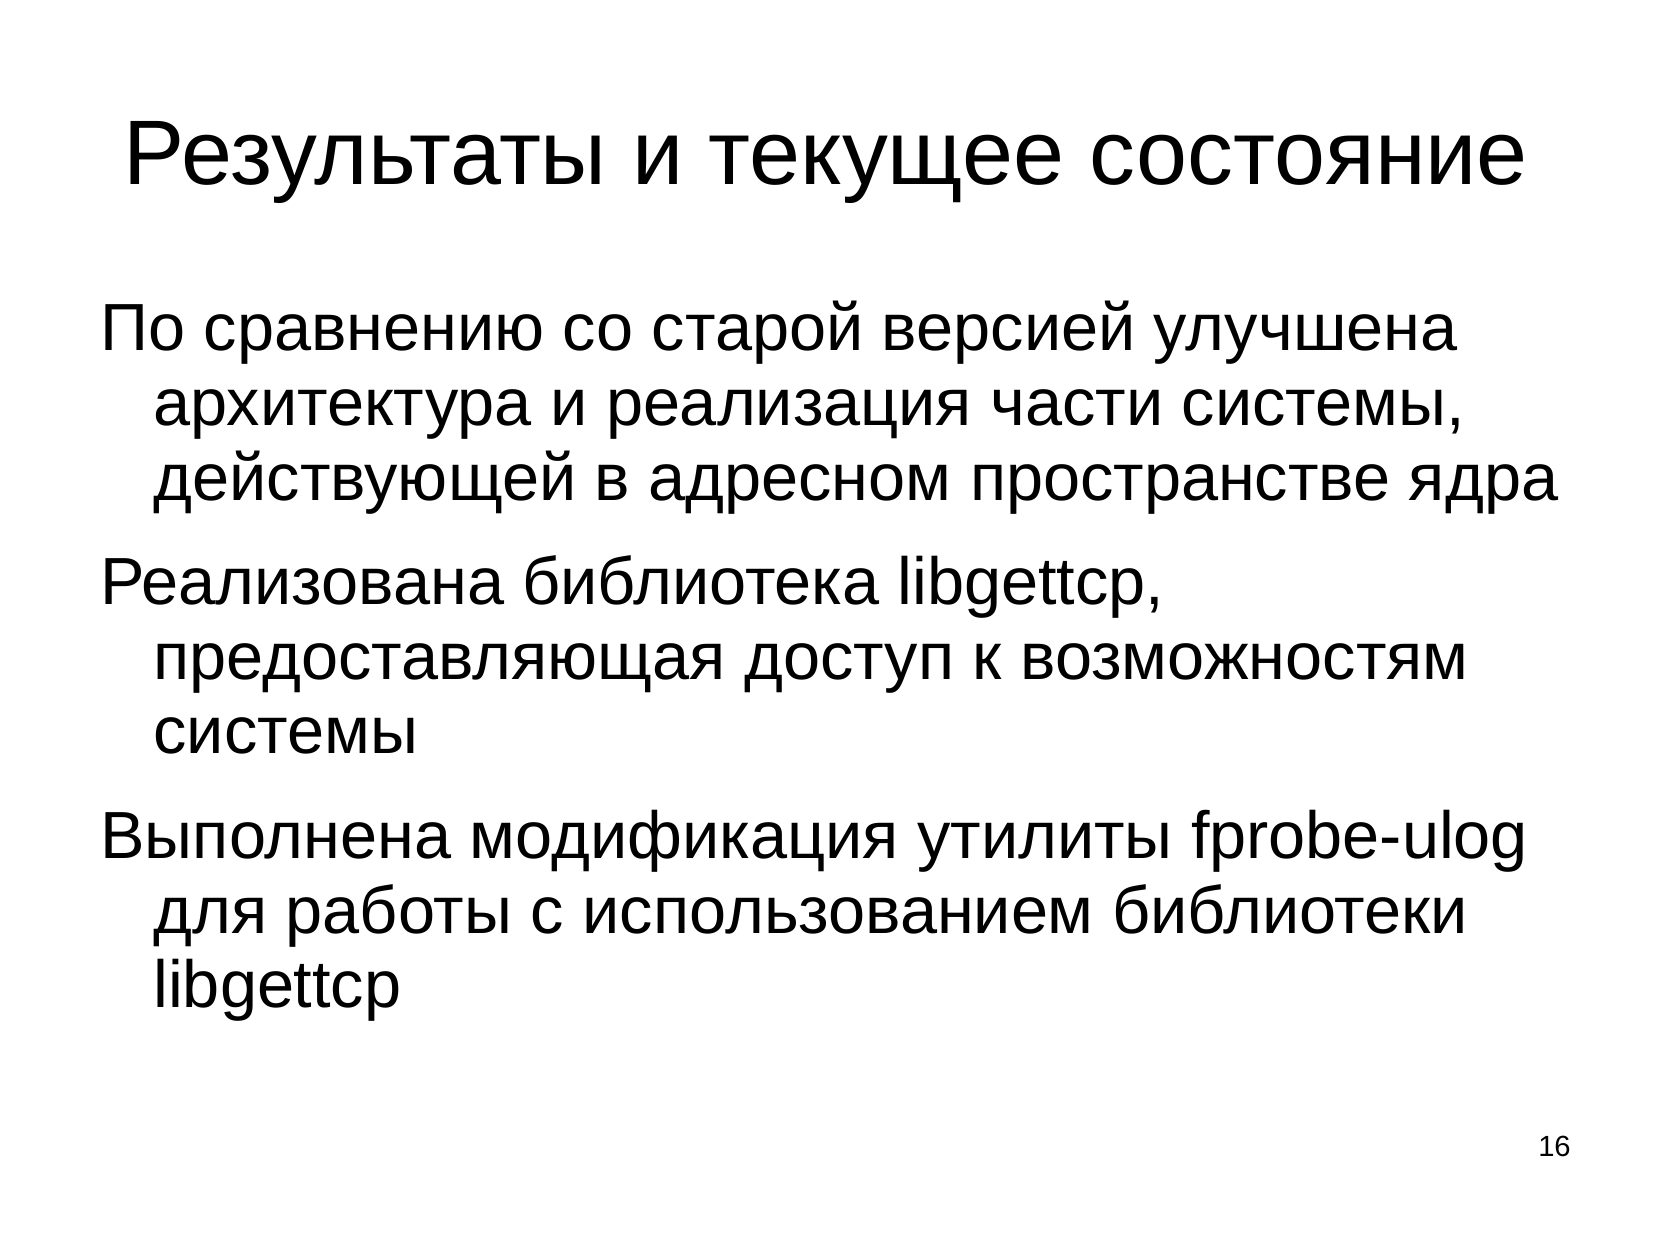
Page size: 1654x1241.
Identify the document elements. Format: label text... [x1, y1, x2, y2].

title Результаты и текущее состояние [82, 49, 1571, 257]
list По сравнению со старой версией улучшена архитектура и реализация части системы, действующей в адресном пространстве ядра Реализована библиотека libgettcp, предоставляющая доступ к возможностям системы Выполнена модификация утилиты fprobe-ulog для работы с использованием библиотеки libgettcp [82, 290, 1571, 1094]
